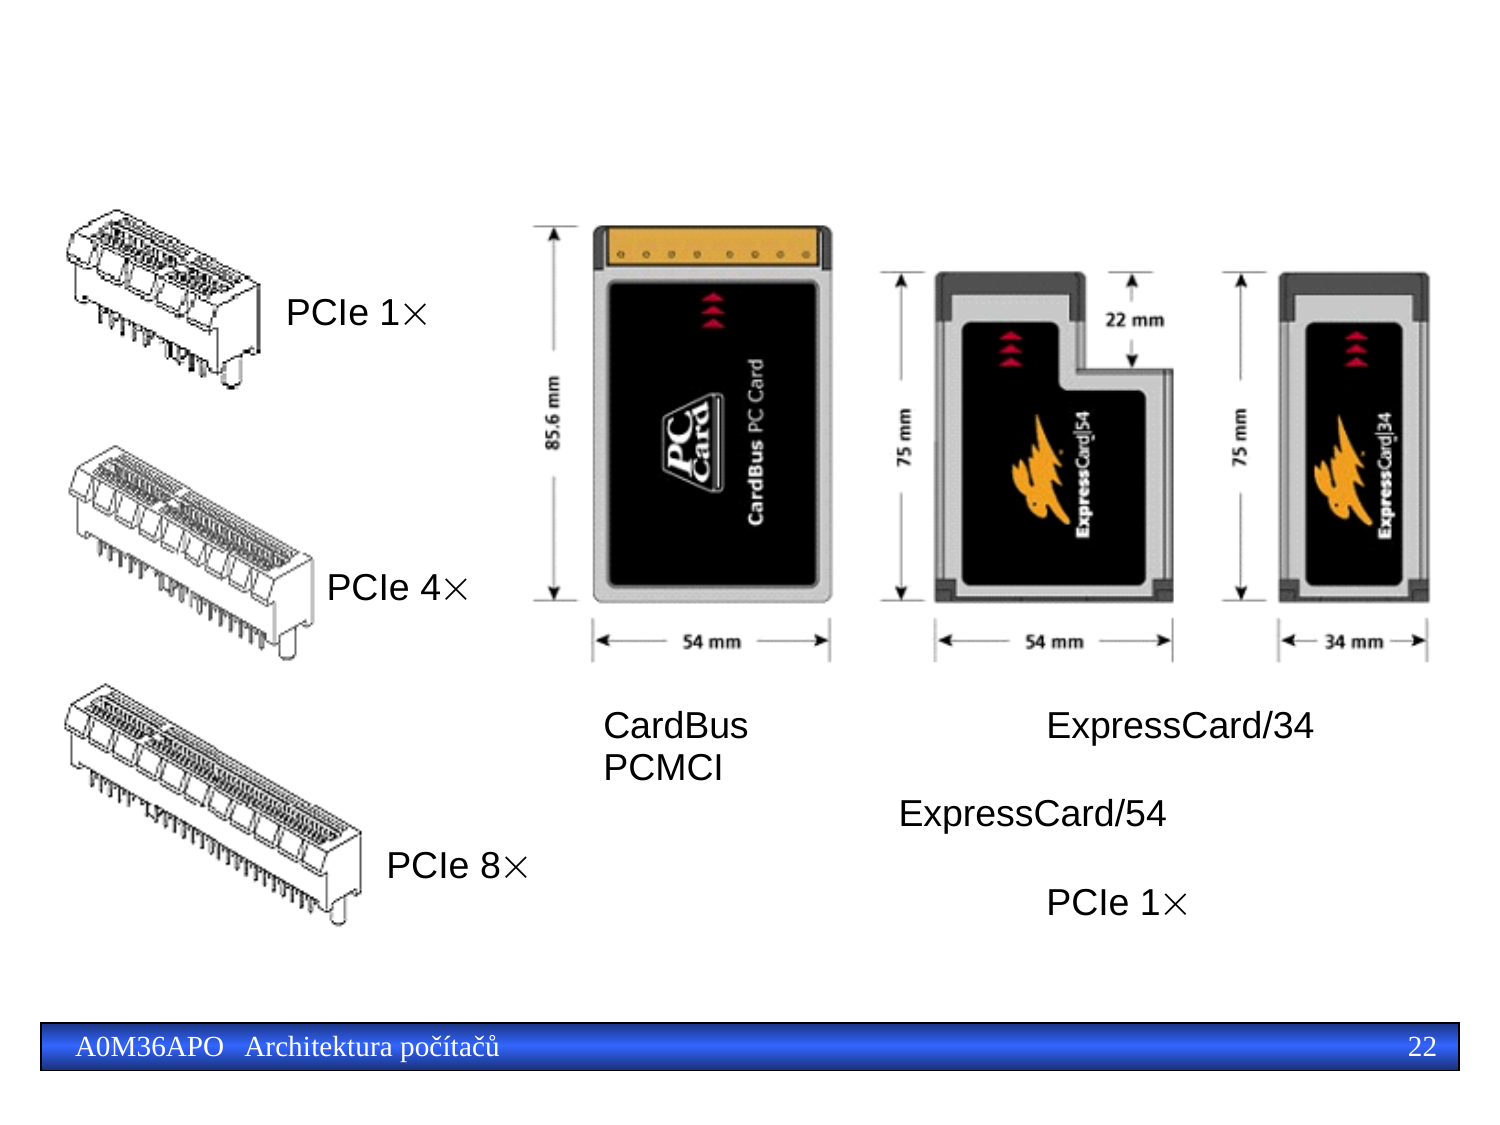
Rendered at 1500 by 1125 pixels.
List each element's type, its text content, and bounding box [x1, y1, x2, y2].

picture [57, 422, 378, 937]
text_box PCIe 8 [371, 837, 638, 941]
picture [57, 196, 277, 400]
text_box ExpressCard/34 [1031, 696, 1445, 801]
picture [522, 224, 1445, 668]
text_box PCIe 1 [1031, 873, 1298, 978]
text_box ExpressCard/54 [883, 785, 1298, 919]
text_box PCIe 4 [311, 558, 578, 663]
text_box PCIe 1 [271, 284, 537, 388]
text_box CardBus PCMCI [588, 696, 855, 801]
